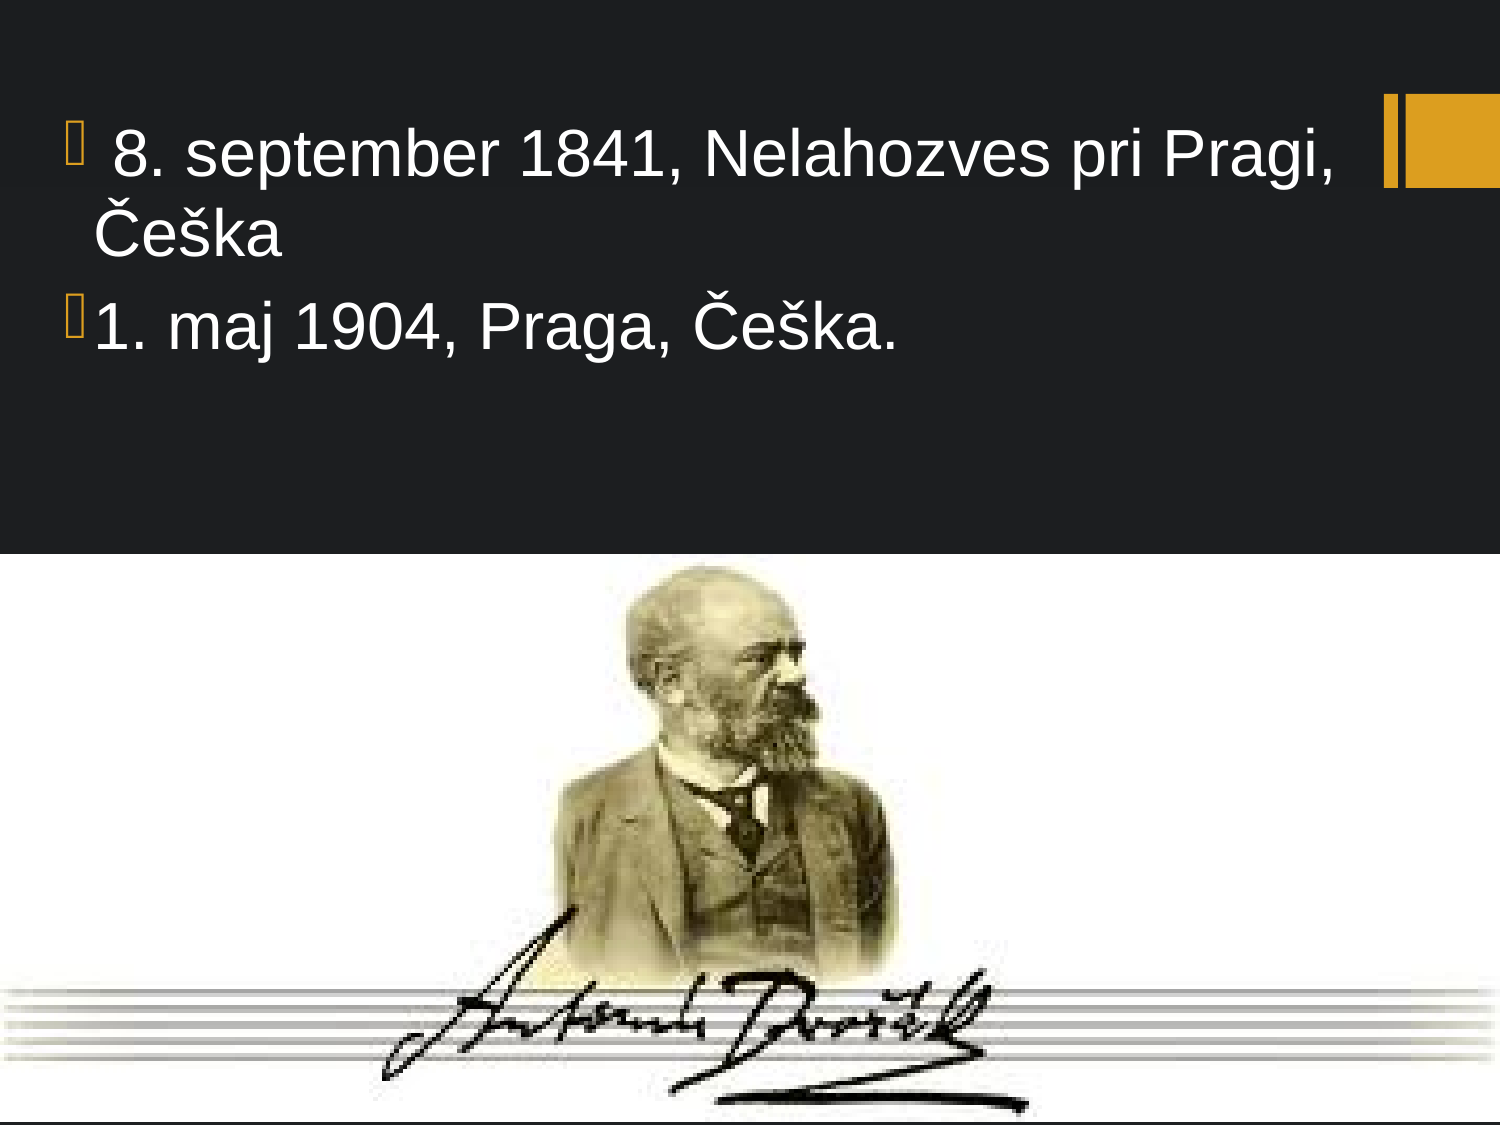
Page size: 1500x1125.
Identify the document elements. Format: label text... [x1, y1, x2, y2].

picture [0, 554, 1500, 1122]
list 8. september 1841, Nelahozves pri Pragi, Češka 1. maj 1904, Praga, Češka. [41, 101, 1447, 683]
